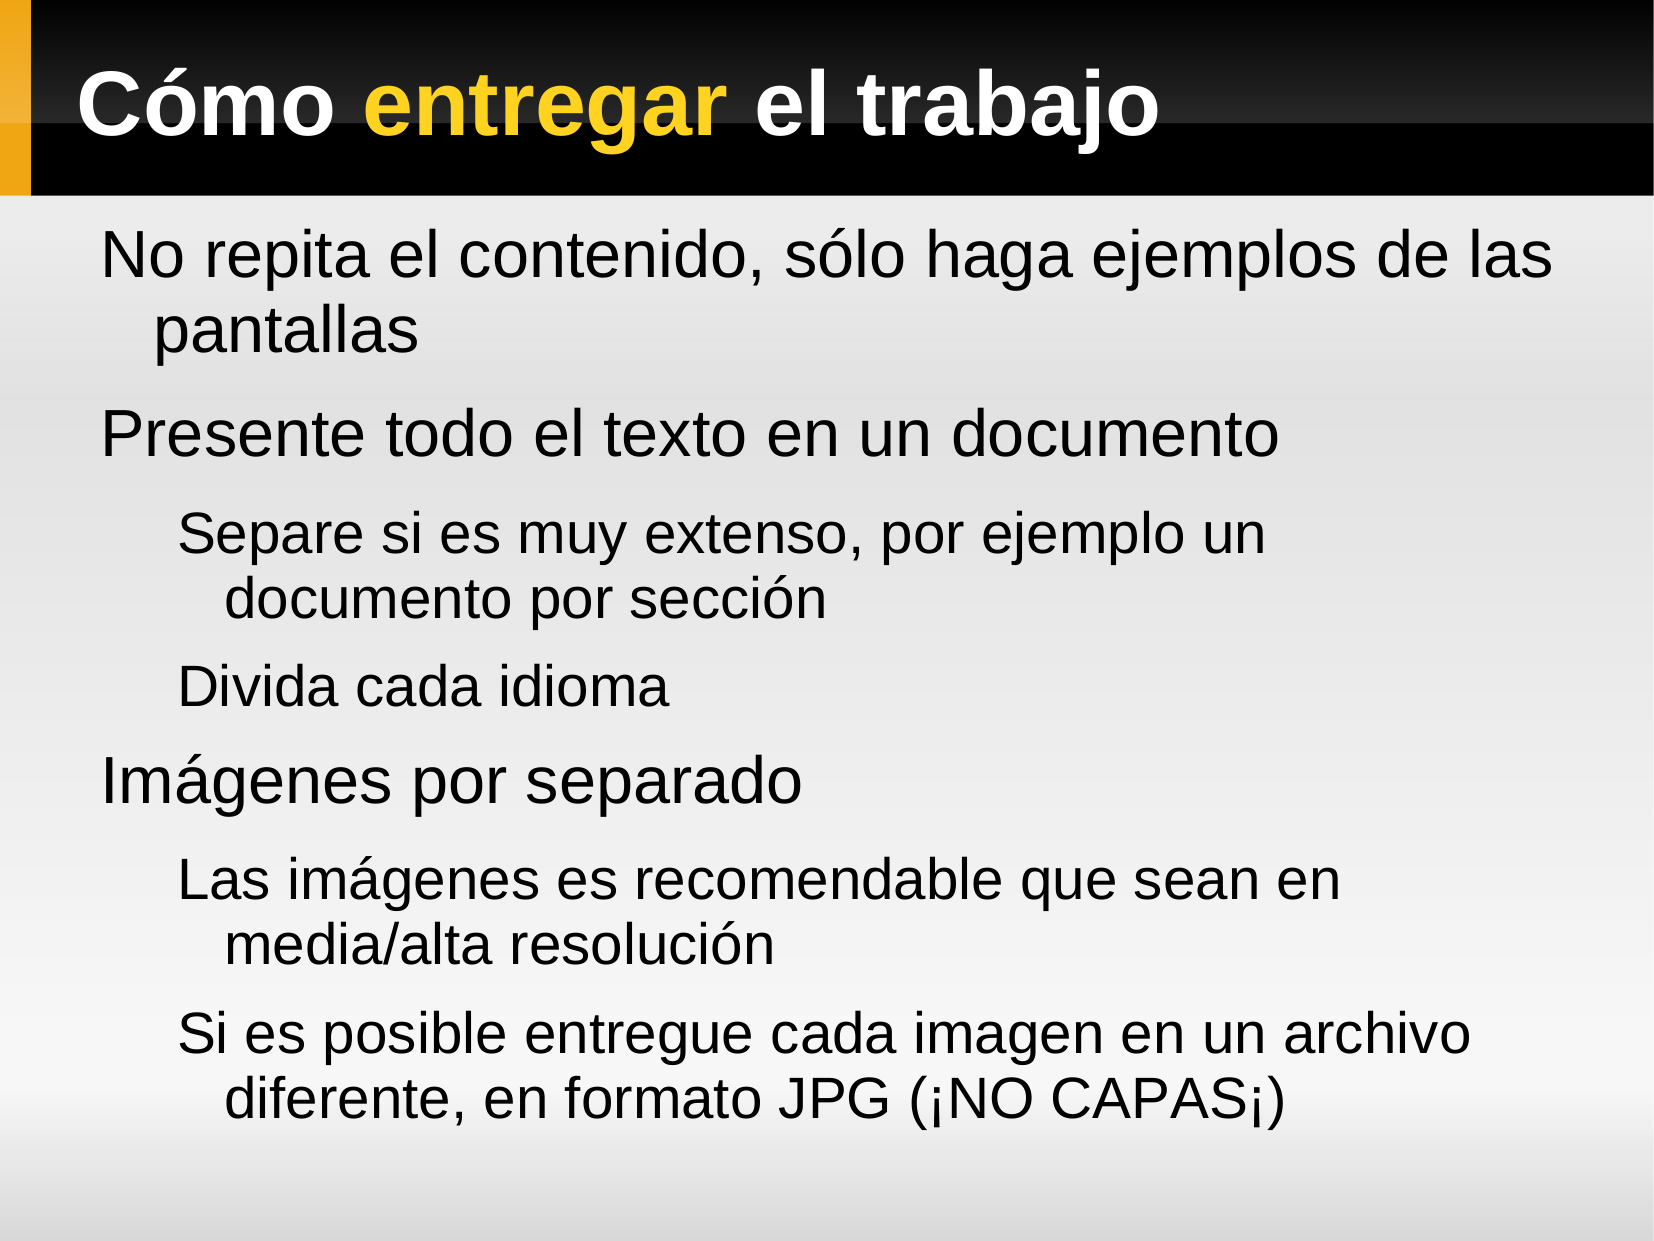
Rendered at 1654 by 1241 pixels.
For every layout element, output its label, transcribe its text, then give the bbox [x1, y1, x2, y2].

title Cómo entregar el trabajo [76, 7, 1565, 200]
picture [0, 0, 1654, 1241]
list No repita el contenido, sólo haga ejemplos de las pantallas Presente todo el texto en un documento Separe si es muy extenso, por ejemplo un documento por sección Divida cada idioma Imágenes por separado Las imágenes es recomendable que sean en media/alta resolución Si es posible entregue cada imagen en un archivo diferente, en formato JPG (¡NO CAPAS¡) [82, 217, 1571, 1217]
